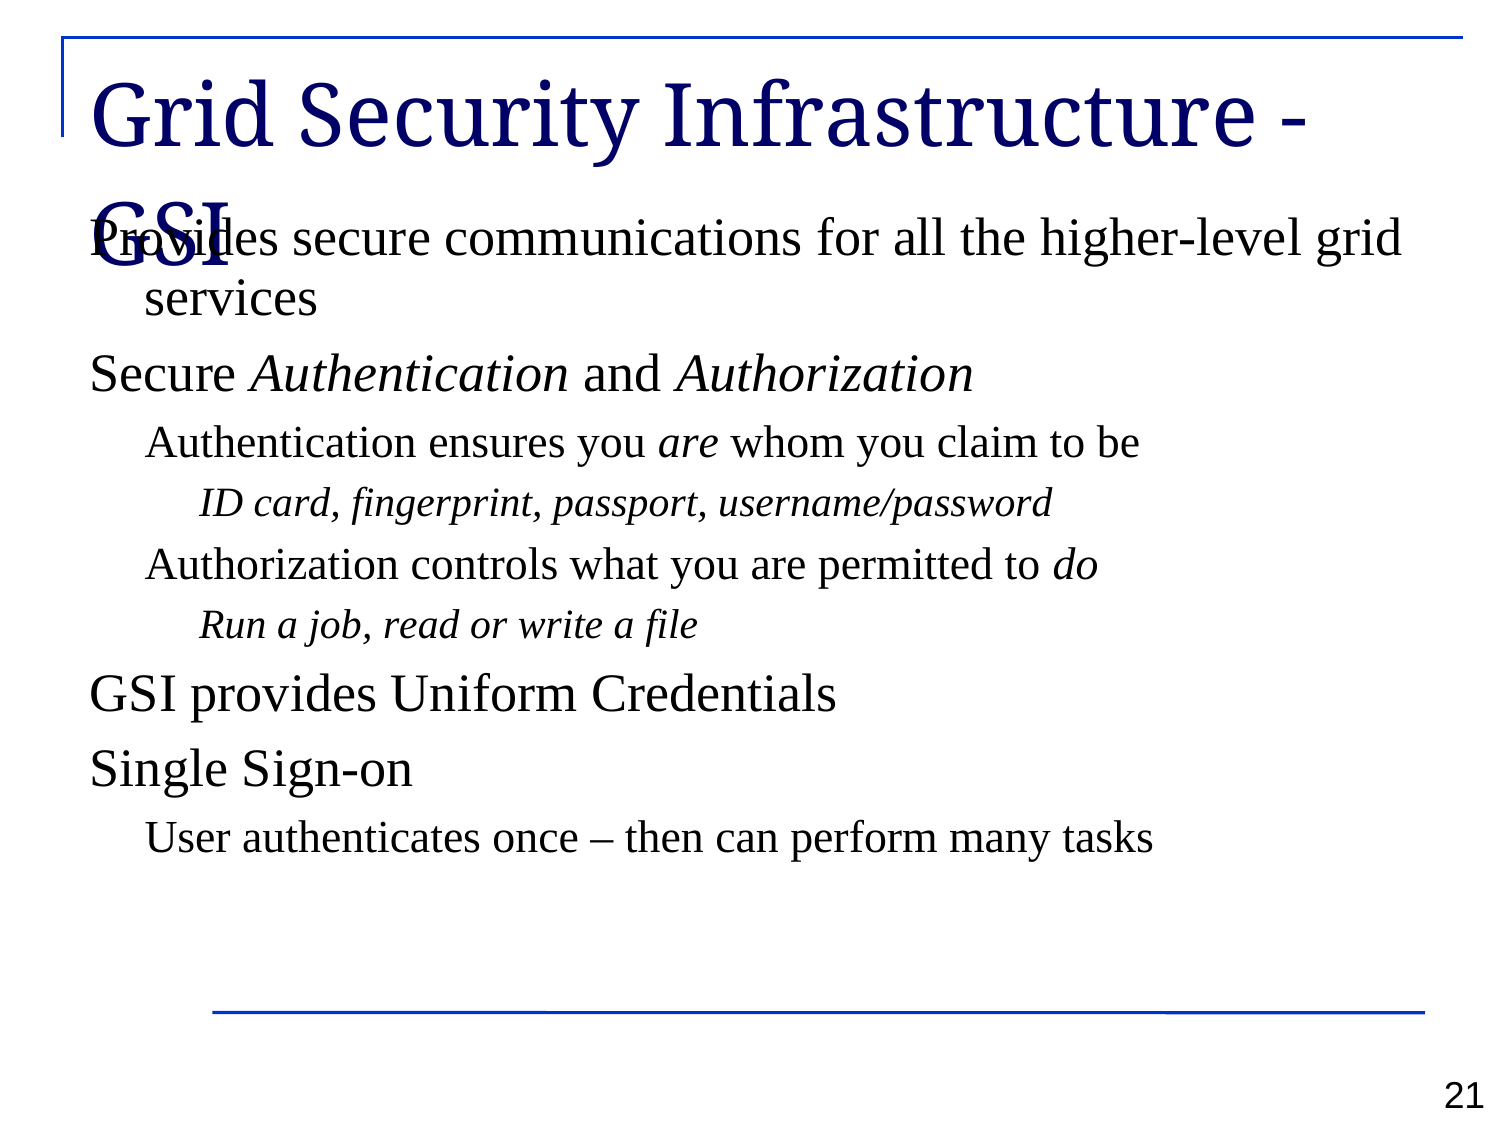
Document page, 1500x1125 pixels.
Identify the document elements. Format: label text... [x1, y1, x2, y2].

title Grid Security Infrastructure - GSI [75, 45, 1363, 188]
text_box <number> [1425, 1075, 1500, 1123]
list Provides secure communications for all the higher-level grid services Secure Authentication and Authorization Authentication ensures you are whom you claim to be ID card, fingerprint, passport, username/password Authorization controls what you are permitted to do Run a job, read or write a file GSI provides Uniform Credentials Single Sign-on User authenticates once – then can perform many tasks [75, 199, 1426, 1006]
